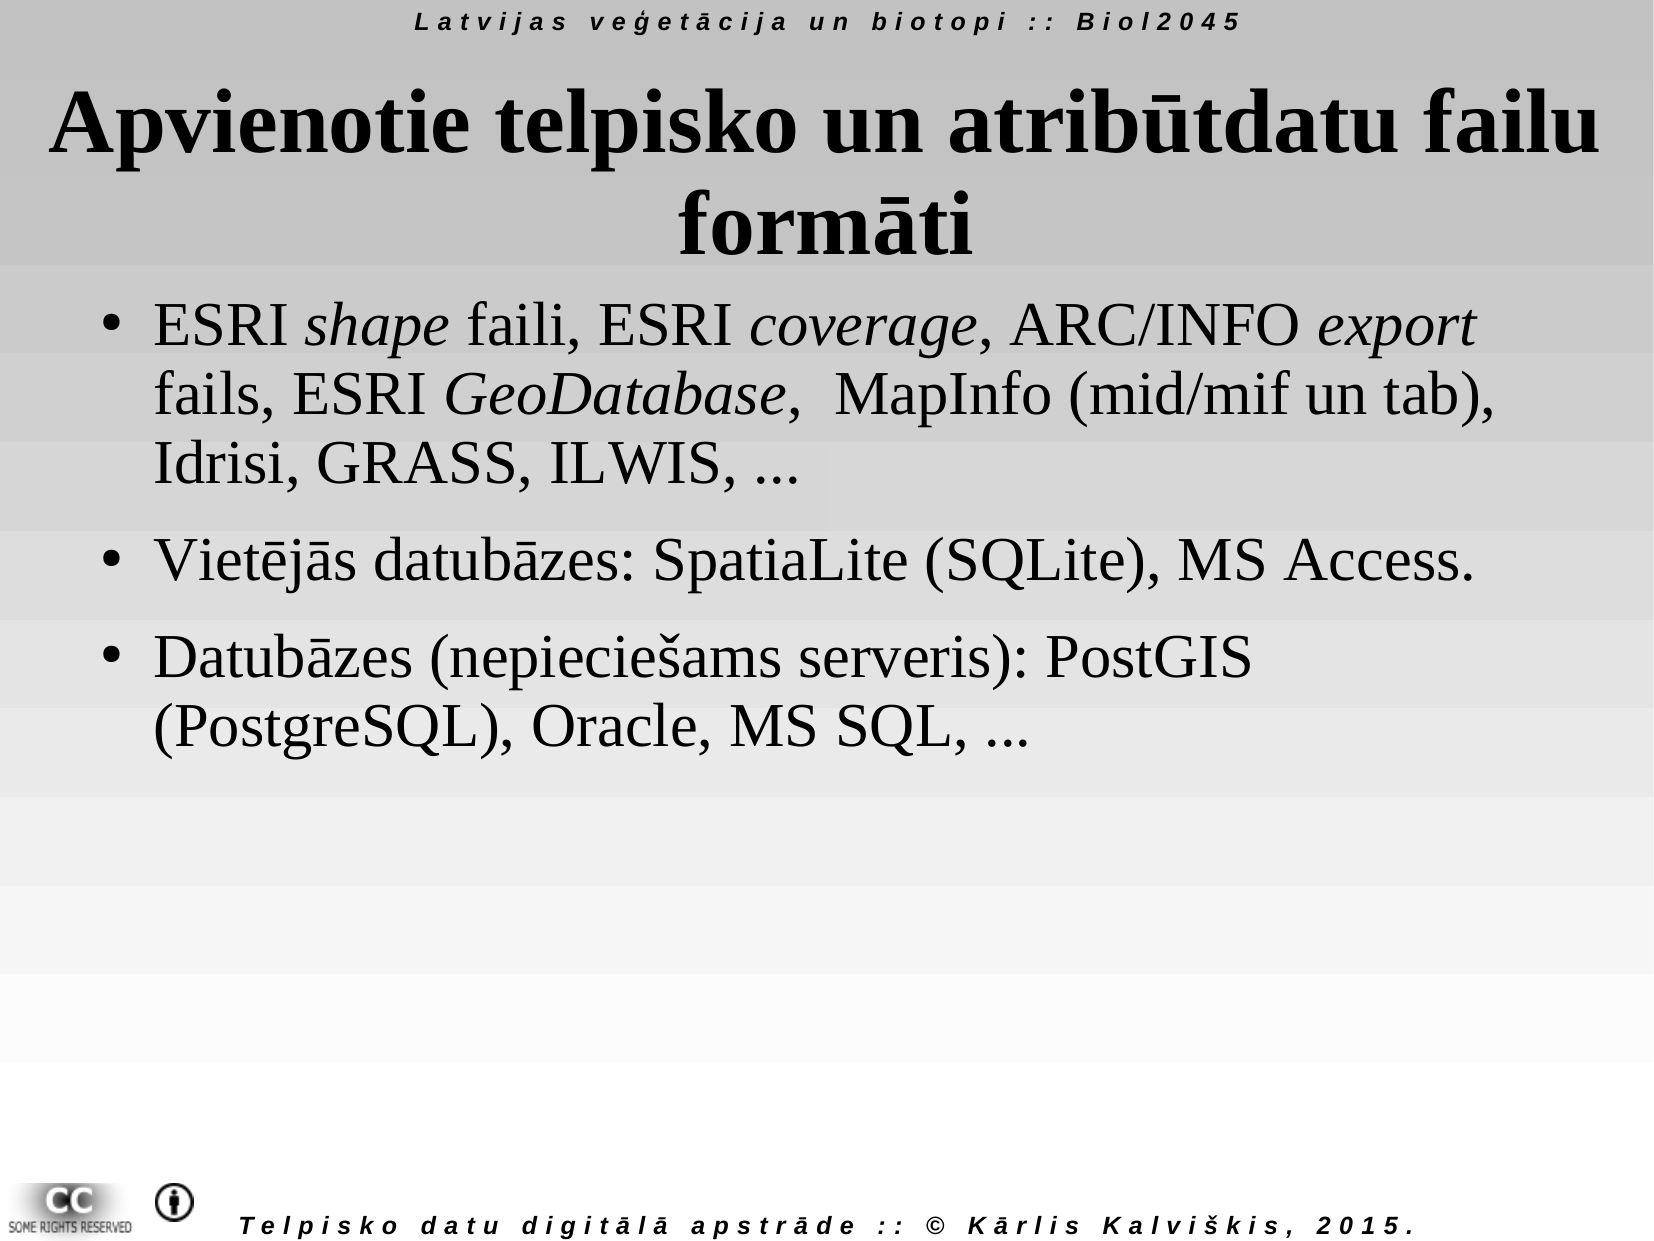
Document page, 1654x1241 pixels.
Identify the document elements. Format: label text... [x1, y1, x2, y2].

list ESRI shape faili, ESRI coverage, ARC/INFO export fails, ESRI GeoDatabase, MapInfo (mid/mif un tab), Idrisi, GRASS, ILWIS, ... Vietējās datubāzes: SpatiaLite (SQLite), MS Access. Datubāzes (nepieciešams serveris): PostGIS (PostgreSQL), Oracle, MS SQL, ... [82, 289, 1571, 1098]
picture [0, 0, 1654, 1241]
title Apvienotie telpisko un atribūtdatu failu formāti [29, 49, 1625, 296]
